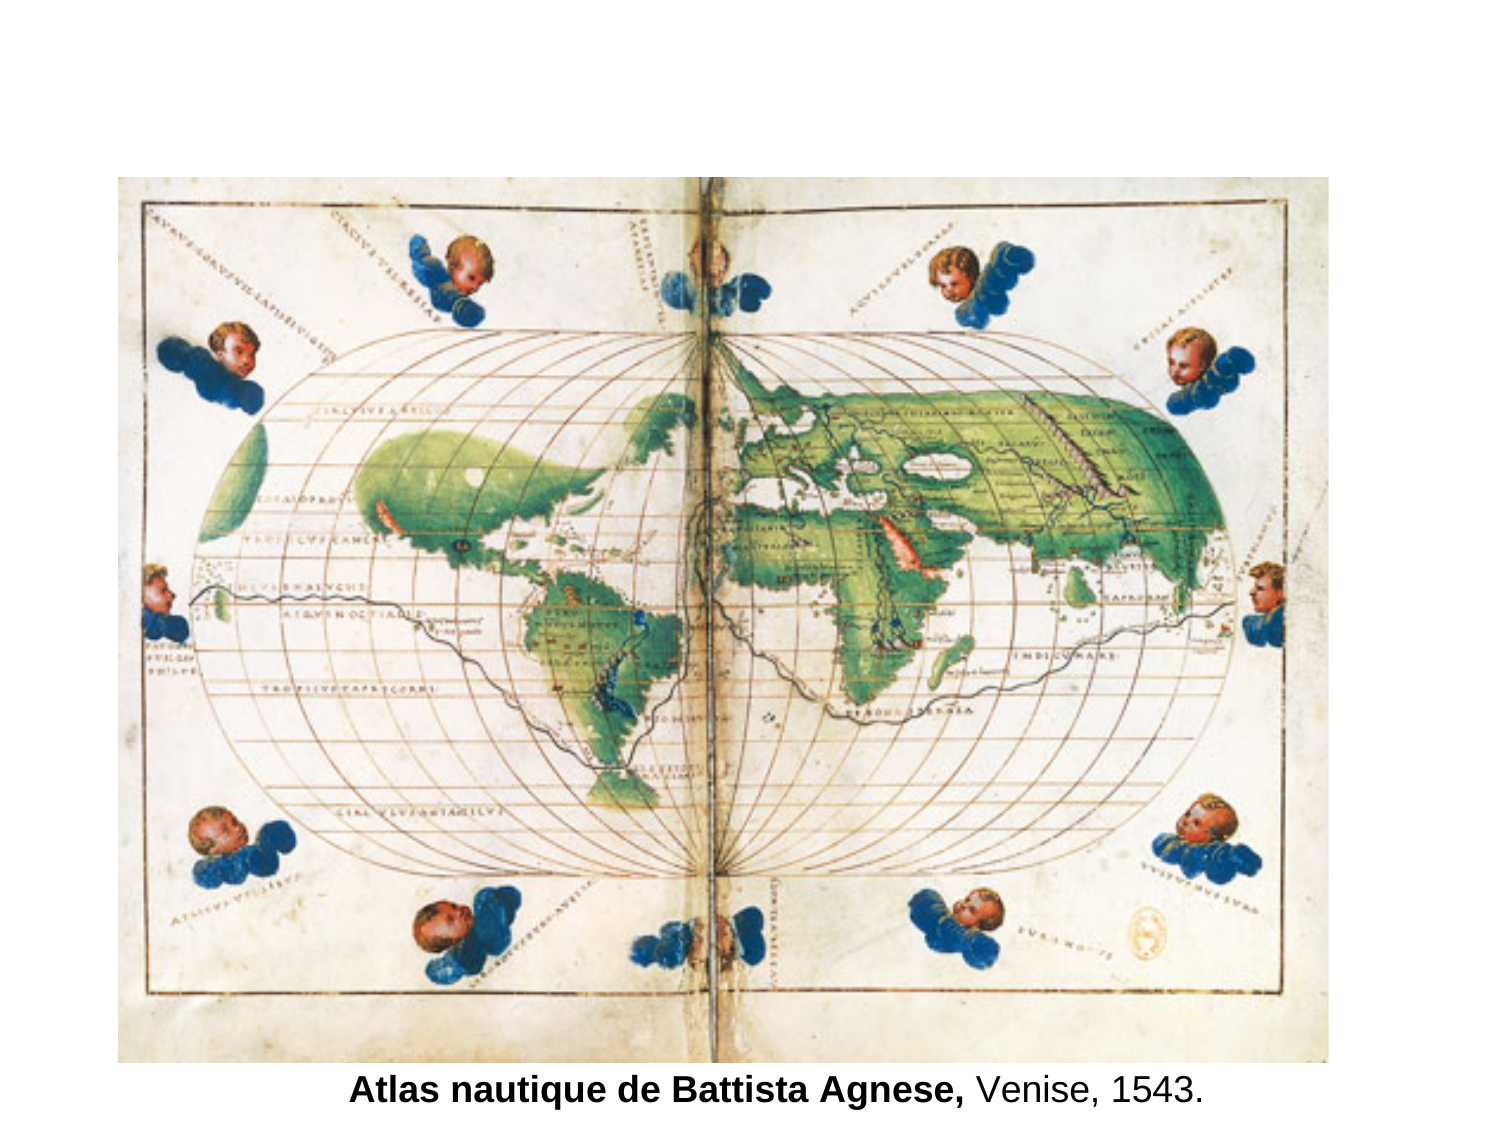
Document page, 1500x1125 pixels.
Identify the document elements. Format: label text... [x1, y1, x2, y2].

picture [118, 177, 1329, 1063]
text_box Atlas nautique de Battista Agnese, Venise, 1543. [283, 1057, 1270, 1118]
